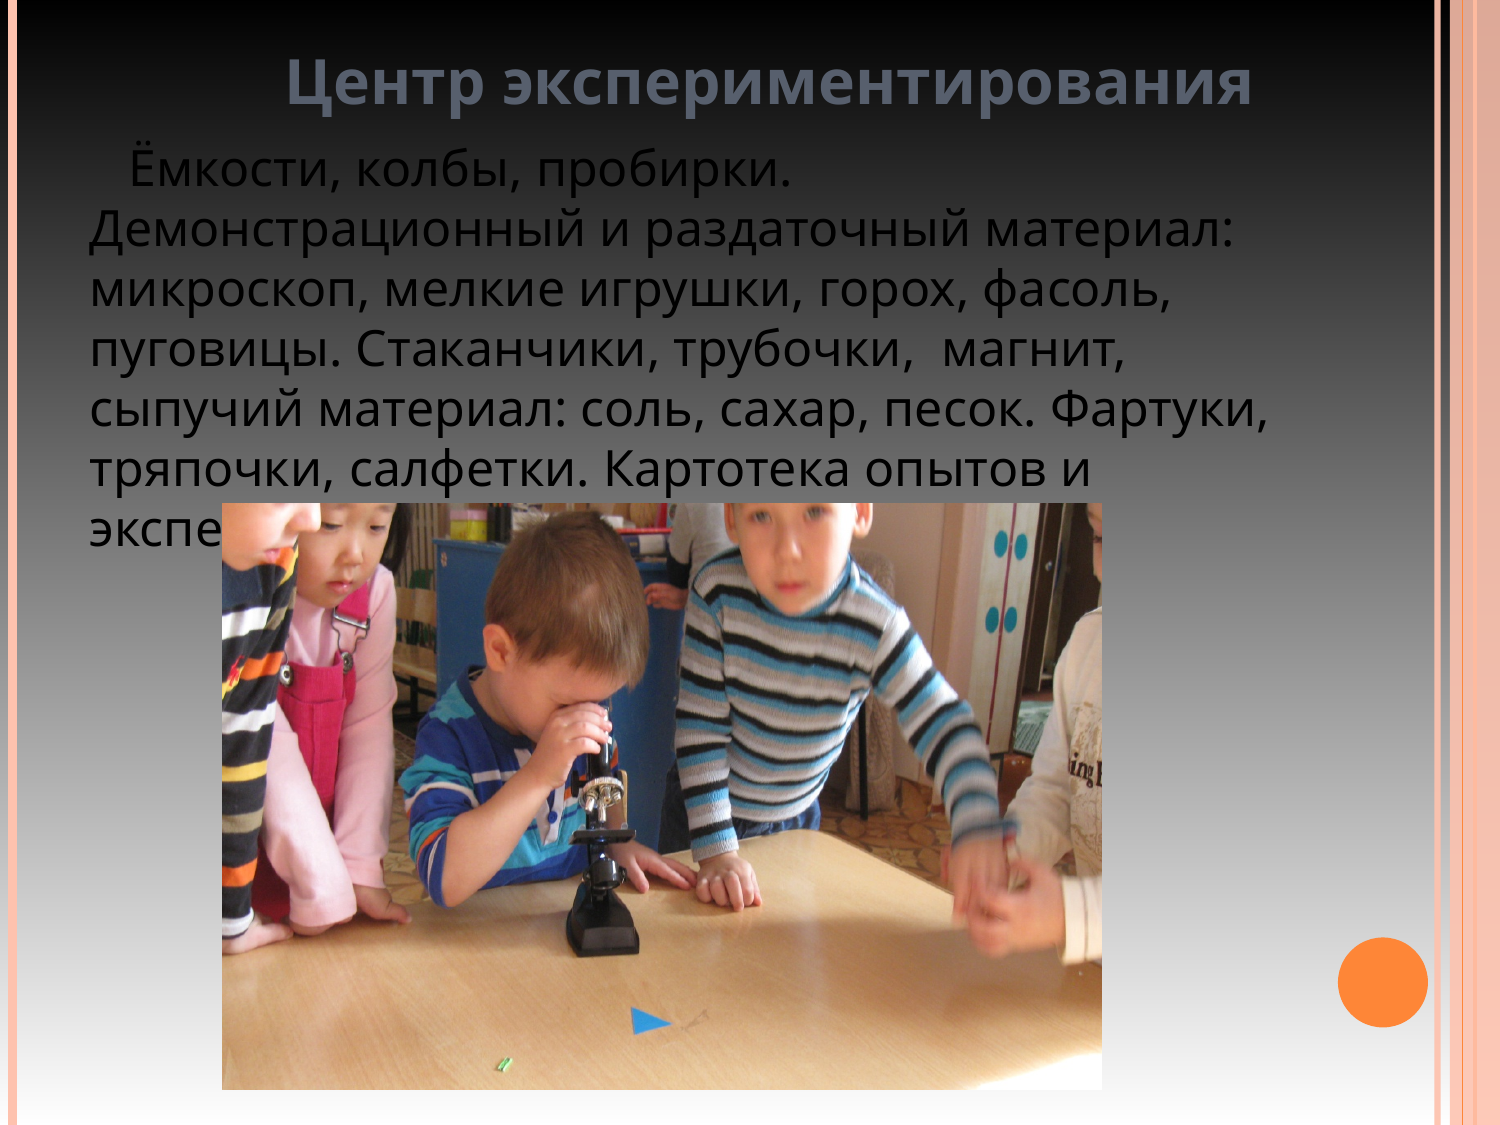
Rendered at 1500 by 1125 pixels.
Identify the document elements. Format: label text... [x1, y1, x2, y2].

title Центр экспериментирования [75, 35, 1300, 128]
list Ёмкости, колбы, пробирки. Демонстрационный и раздаточный материал: микроскоп, мелкие игрушки, горох, фасоль, пуговицы. Стаканчики, трубочки, магнит, сыпучий материал: соль, сахар, песок. Фартуки, тряпочки, салфетки. Картотека опытов и экспериментов. [75, 128, 1300, 1062]
picture [222, 503, 1102, 1090]
